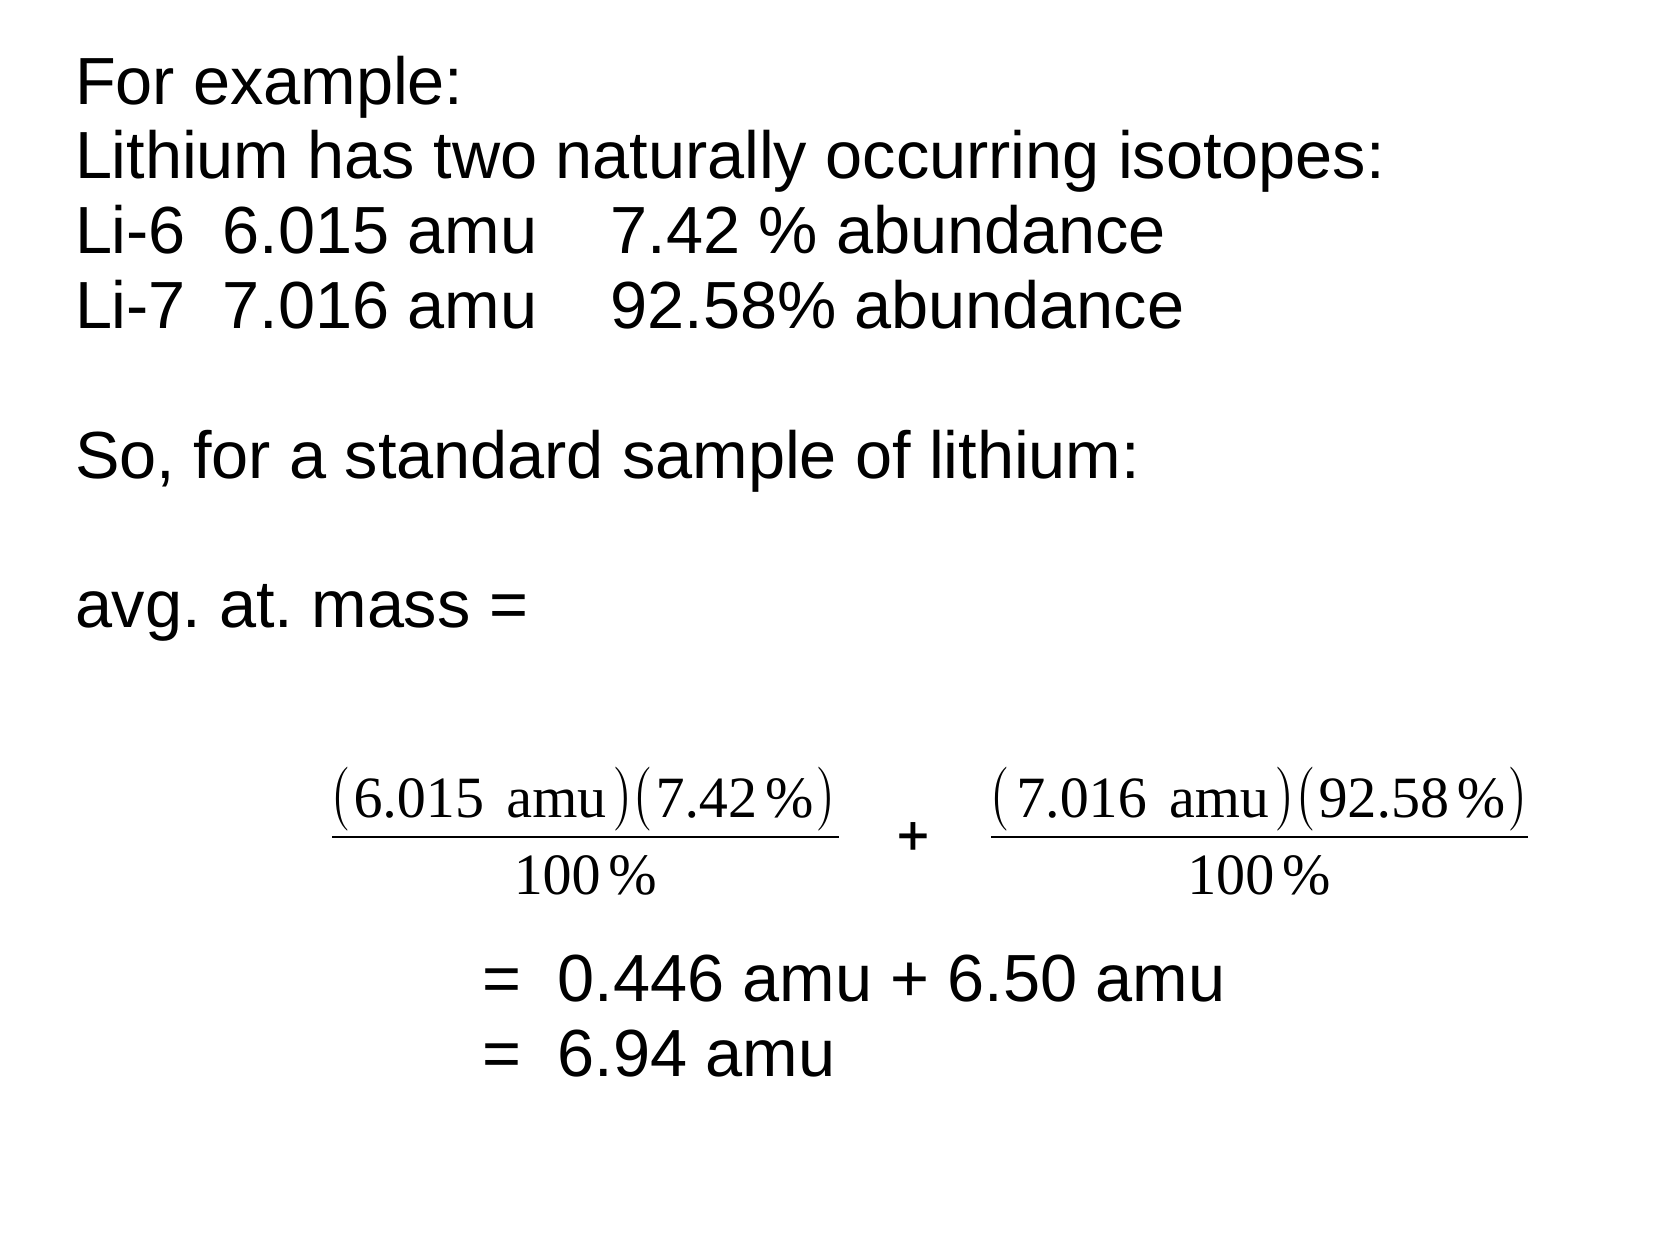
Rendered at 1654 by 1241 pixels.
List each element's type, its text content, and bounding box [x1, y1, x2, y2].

subtitle For example: Lithium has two naturally occurring isotopes: Li-6 6.015 amu 7.42 % abundance Li-7 7.016 amu 92.58% abundance So, for a standard sample of lithium: avg. at. mass = = 0.446 amu + 6.50 amu = 6.94 amu [75, 37, 1564, 1097]
chart [313, 765, 1546, 909]
